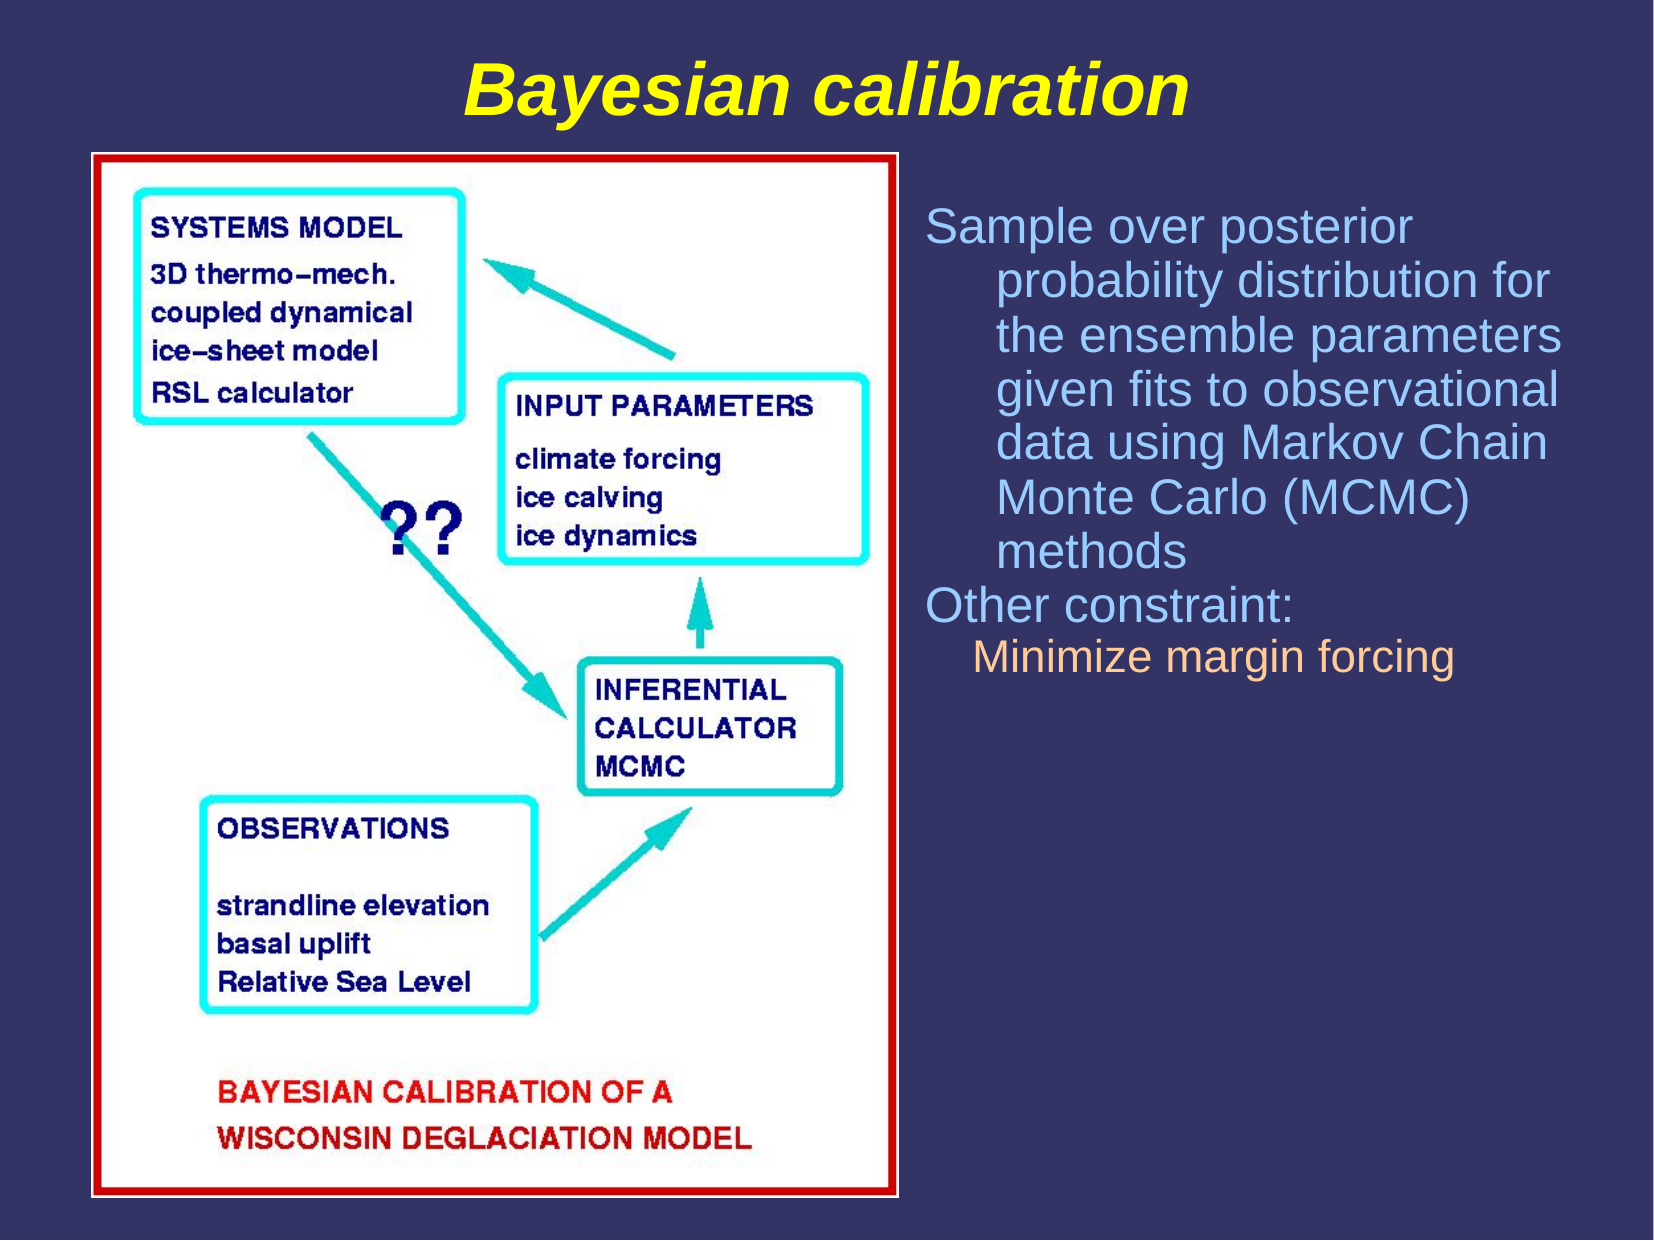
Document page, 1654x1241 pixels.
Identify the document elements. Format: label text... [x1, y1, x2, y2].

picture [91, 152, 899, 1198]
title Bayesian calibration [121, 21, 1534, 161]
list Sample over posterior probability distribution for the ensemble parameters given fits to observational data using Markov Chain Monte Carlo (MCMC) methods Other constraint: Minimize margin forcing [913, 200, 1612, 1159]
